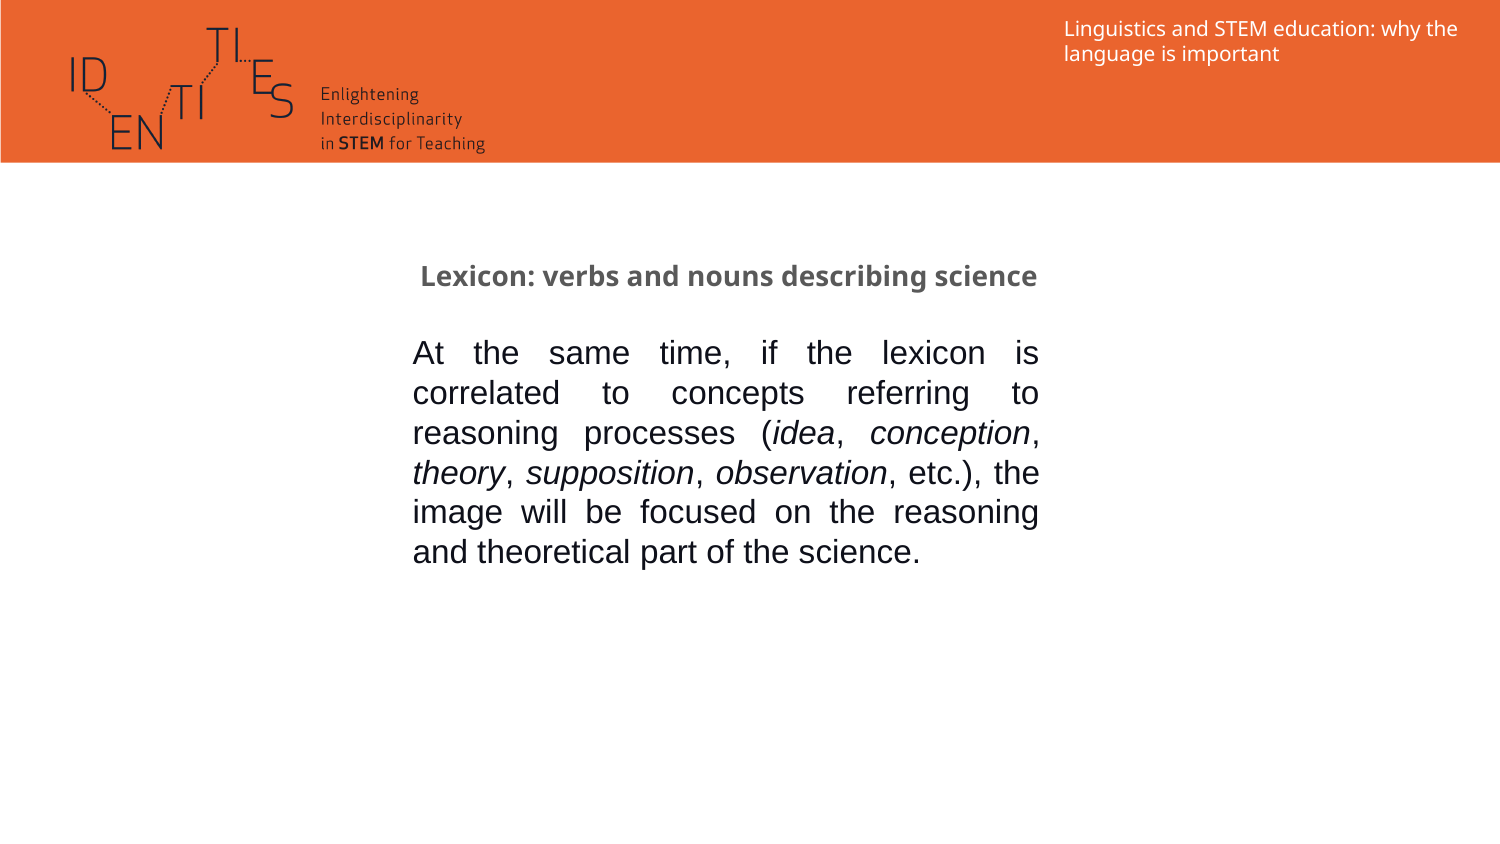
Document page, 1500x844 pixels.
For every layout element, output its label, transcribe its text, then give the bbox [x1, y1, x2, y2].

text_box [0, 0, 1500, 163]
text_box Linguistics and STEM education: why the language is important [1048, 7, 1500, 155]
list At the same time, if the lexicon is correlated to concepts referring to reasoning processes (idea, conception, theory, supposition, observation, etc.), the image will be focused on the reasoning and theoretical part of the science. [397, 323, 1061, 810]
picture [71, 24, 485, 157]
list Lexicon: verbs and nouns describing science [397, 220, 1061, 300]
